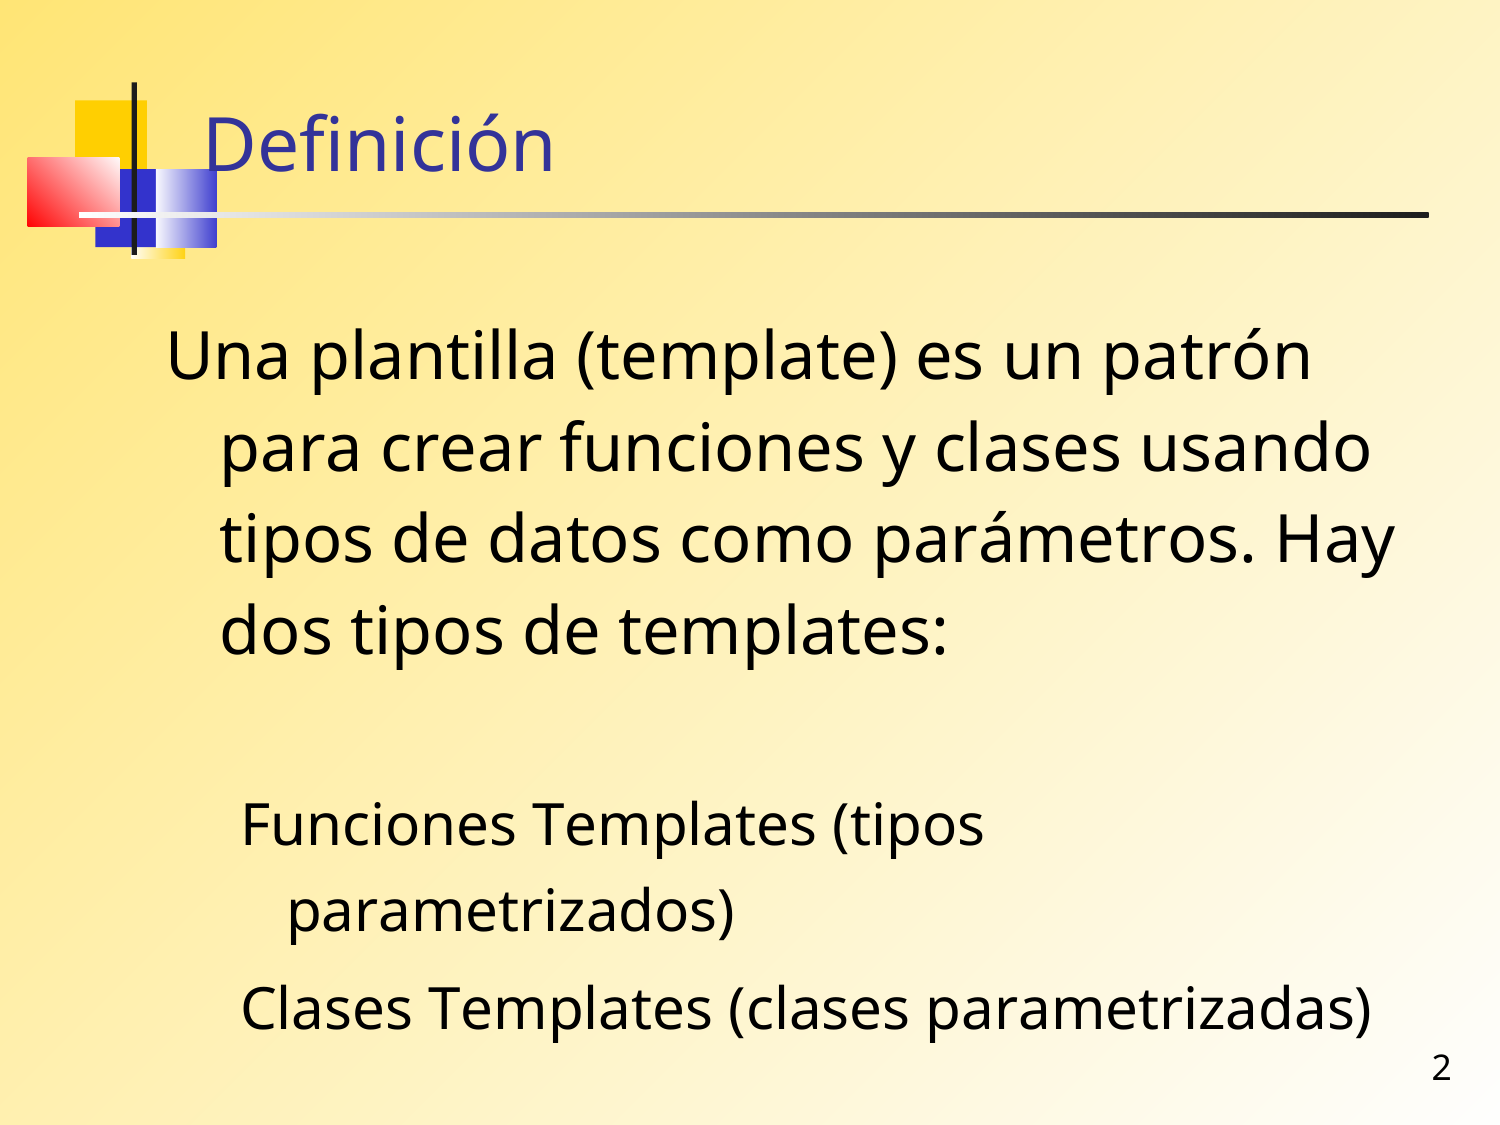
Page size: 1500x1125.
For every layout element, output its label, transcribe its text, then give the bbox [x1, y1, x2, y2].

title Definición [187, 37, 1466, 201]
list Una plantilla (template) es un patrón para crear funciones y clases usando tipos de datos como parámetros. Hay dos tipos de templates: Funciones Templates (tipos parametrizados)‏ Clases Templates (clases parametrizadas)‏ [149, 299, 1463, 1031]
